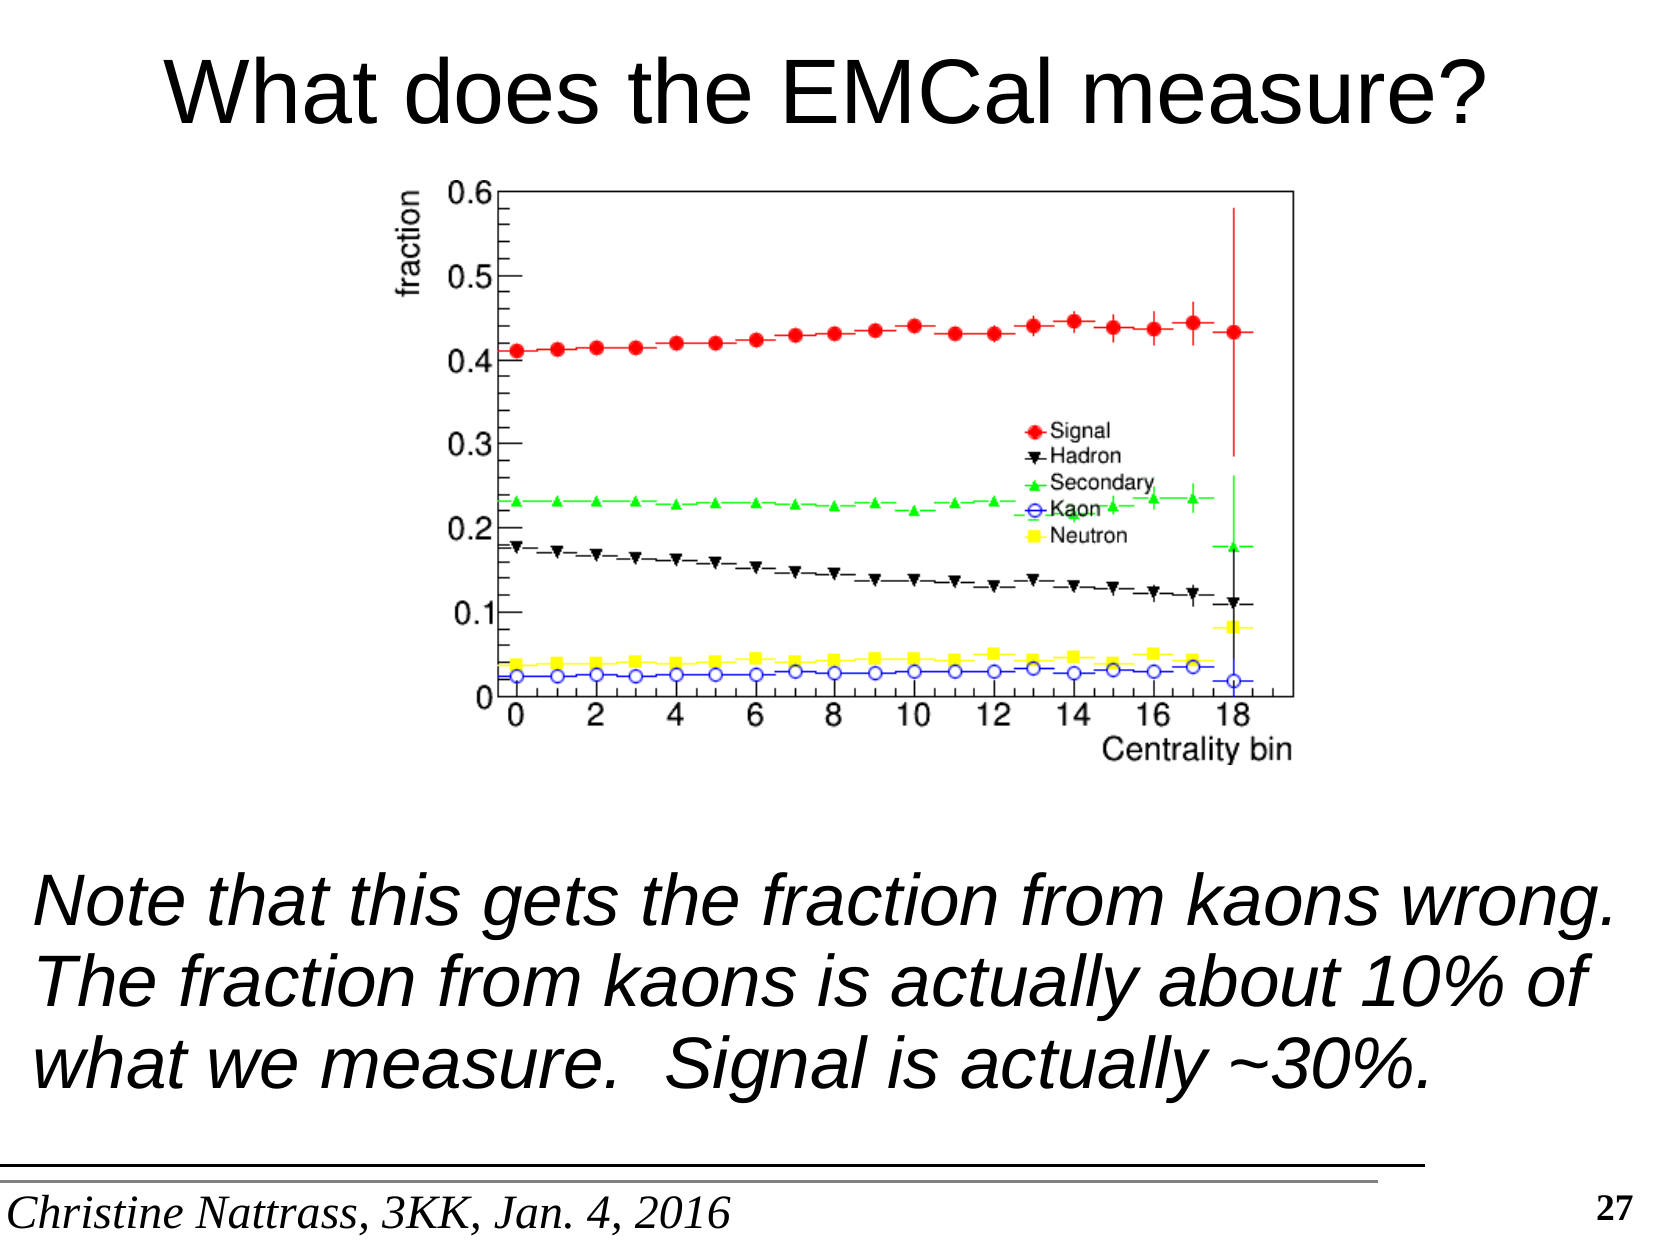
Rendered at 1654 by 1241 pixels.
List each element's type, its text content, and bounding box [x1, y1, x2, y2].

text_box Note that this gets the fraction from kaons wrong. The fraction from kaons is actually about 10% of what we measure. Signal is actually ~30%. [18, 851, 1654, 1112]
title What does the EMCal measure? [82, 0, 1571, 196]
picture [388, 180, 1321, 766]
